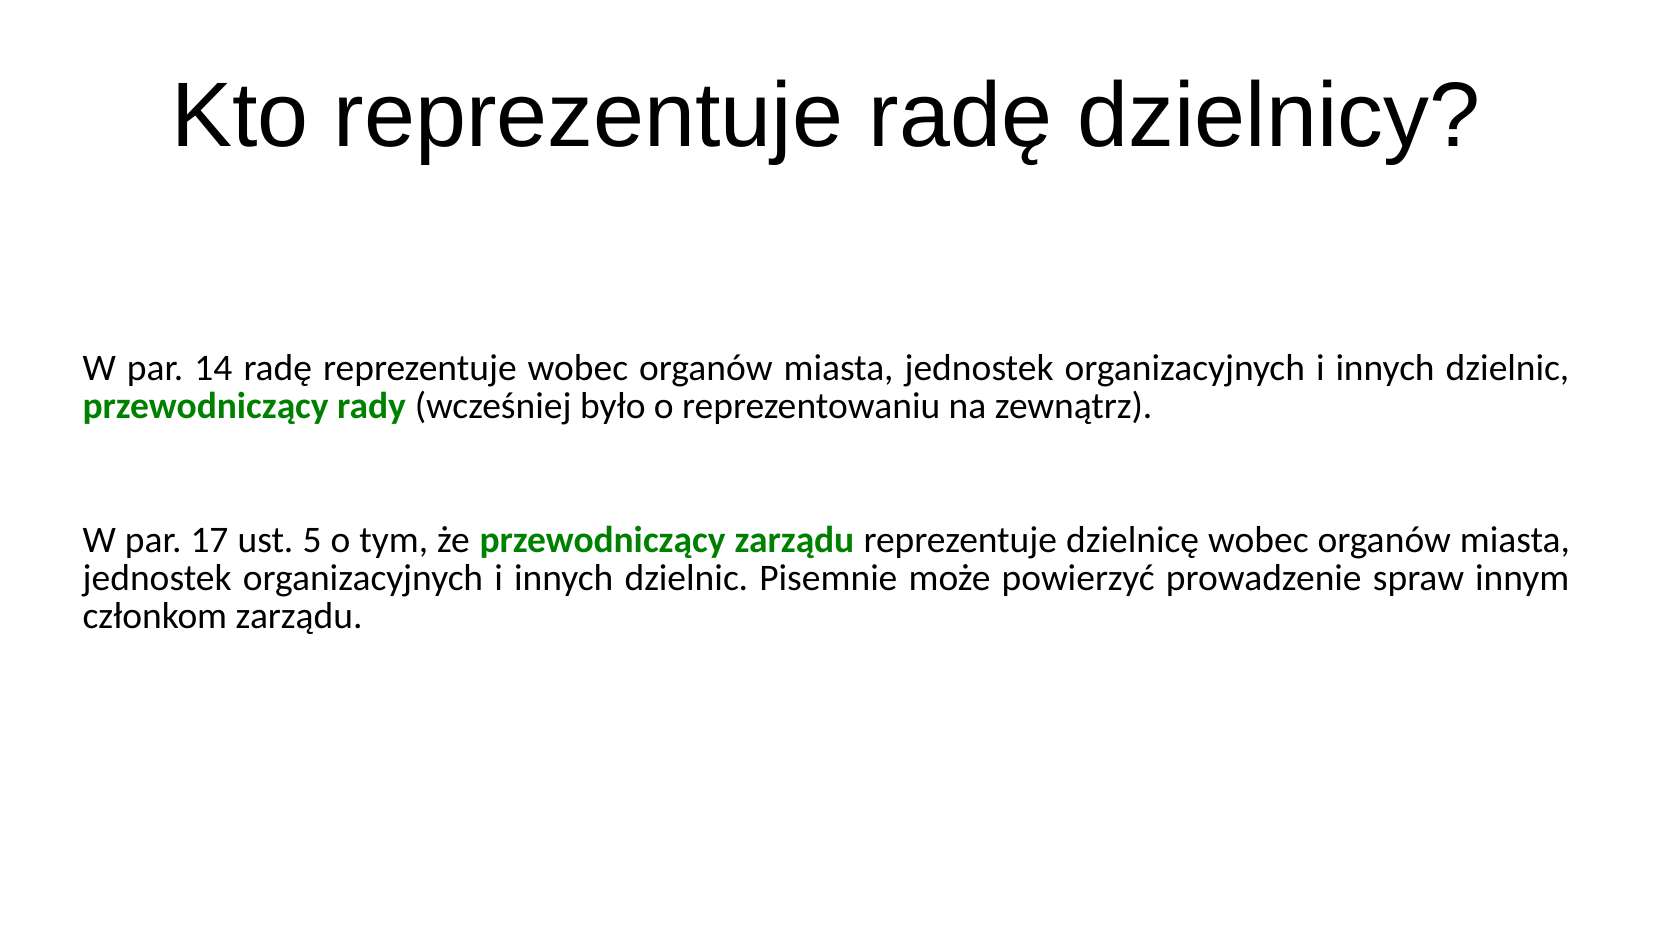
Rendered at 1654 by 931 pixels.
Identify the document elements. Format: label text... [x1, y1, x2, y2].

title Kto reprezentuje radę dzielnicy? [82, 37, 1571, 193]
list W par. 14 radę reprezentuje wobec organów miasta, jednostek organizacyjnych i innych dzielnic, przewodniczący rady (wcześniej było o reprezentowaniu na zewnątrz). W par. 17 ust. 5 o tym, że przewodniczący zarządu reprezentuje dzielnicę wobec organów miasta, jednostek organizacyjnych i innych dzielnic. Pisemnie może powierzyć prowadzenie spraw innym członkom zarządu. [82, 217, 1571, 758]
